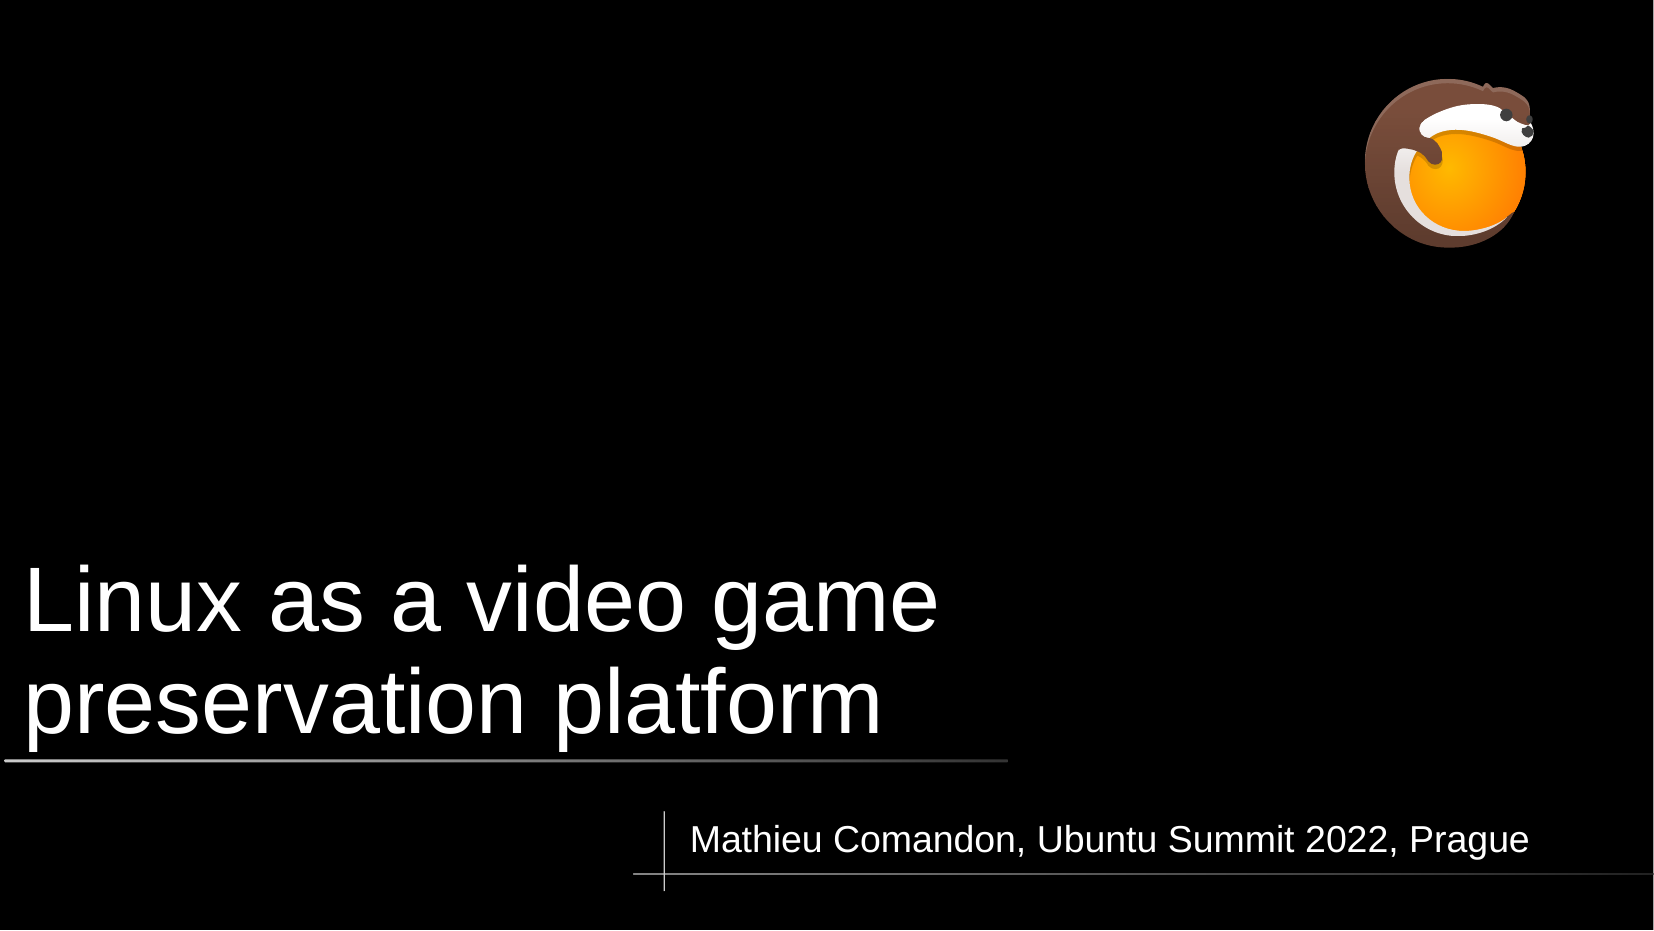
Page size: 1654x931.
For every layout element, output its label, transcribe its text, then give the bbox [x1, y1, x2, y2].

text_box Mathieu Comandon, Ubuntu Summit 2022, Prague [675, 811, 1613, 868]
title Linux as a video game preservation platform [23, 547, 1501, 754]
picture [1360, 75, 1538, 252]
